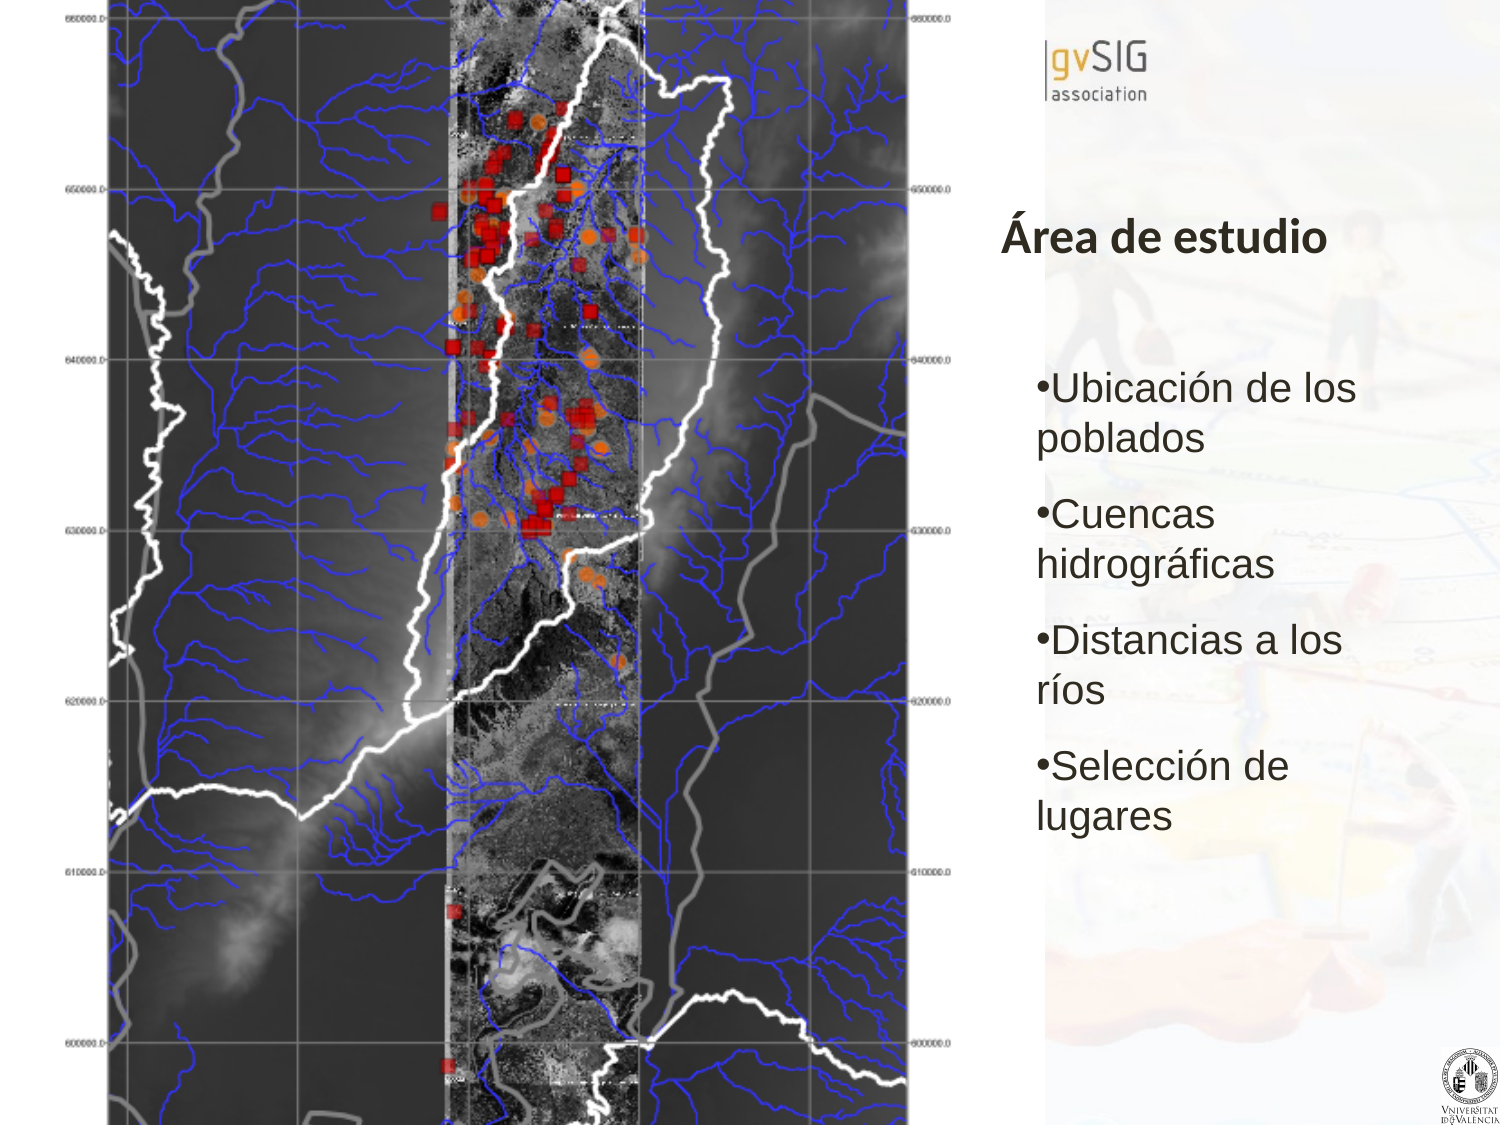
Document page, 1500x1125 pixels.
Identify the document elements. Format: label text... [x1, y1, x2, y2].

title Área de estudio [1045, 76, 1351, 139]
text_box Ubicación de los poblados Cuencas hidrográficas Distancias a los ríos Selección de lugares [1021, 353, 1436, 923]
text_box Área de estudio [895, 139, 1436, 327]
picture [0, 0, 1500, 1125]
